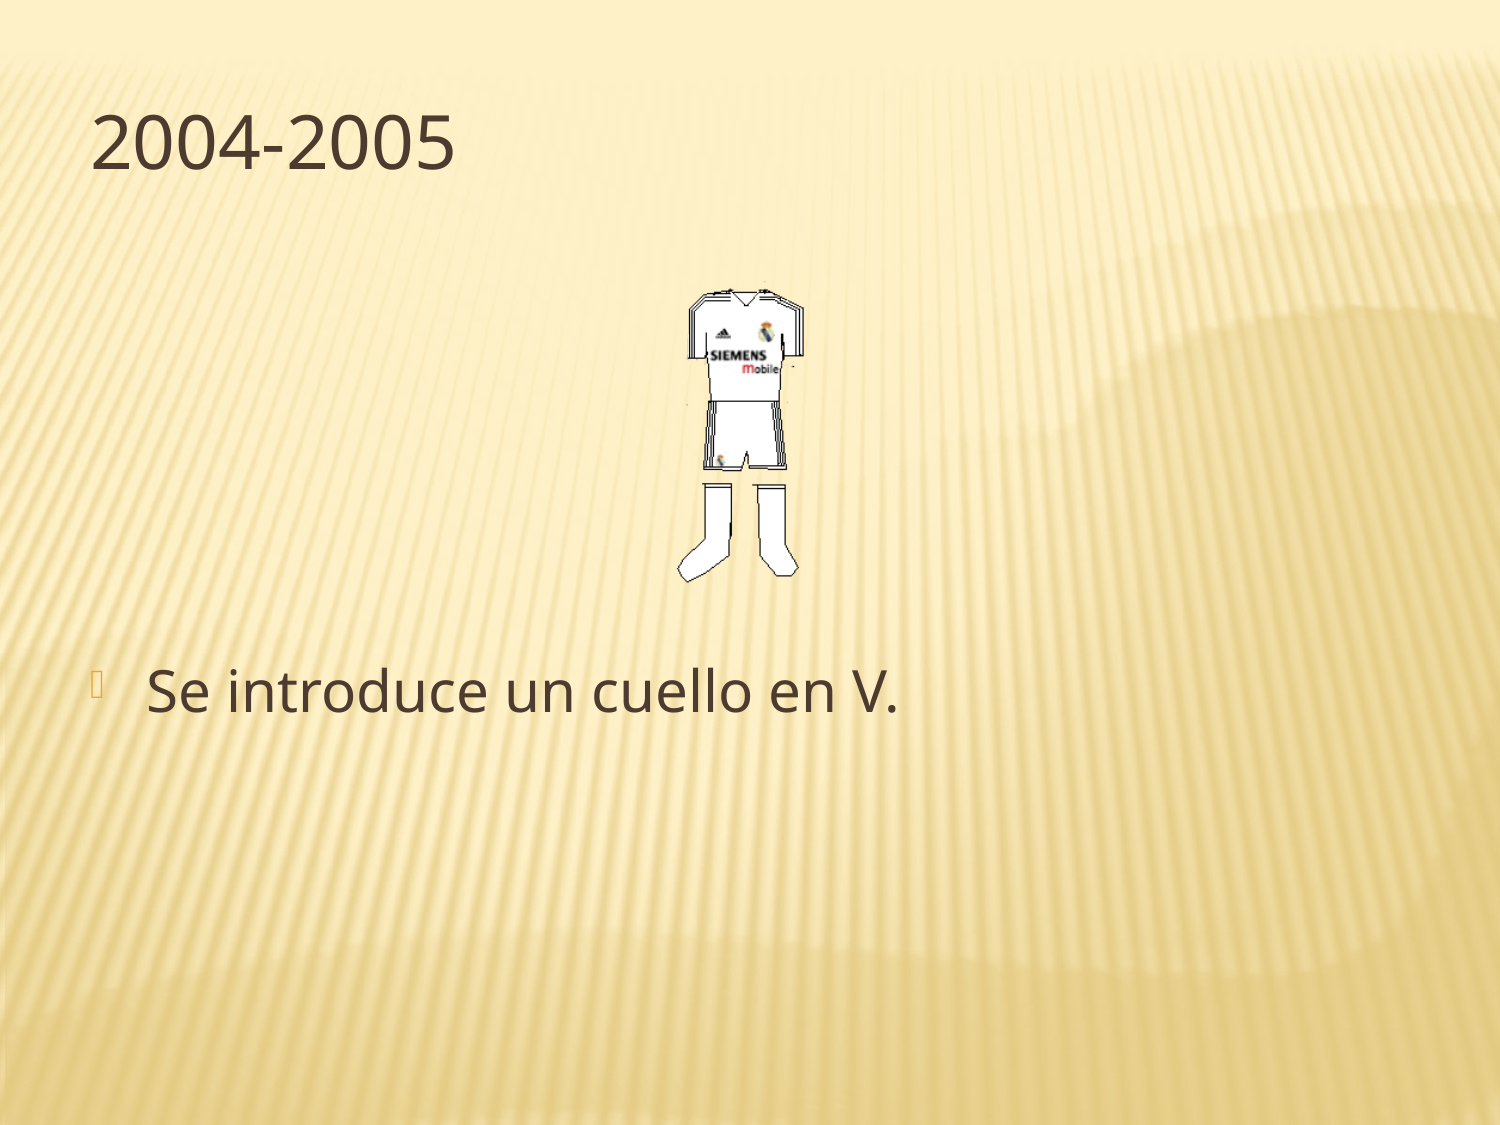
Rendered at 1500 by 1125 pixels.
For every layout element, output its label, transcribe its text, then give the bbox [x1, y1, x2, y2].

list Se introduce un cuello en V. [75, 646, 1426, 1006]
title 2004-2005 [75, 45, 1426, 234]
picture [652, 262, 848, 622]
